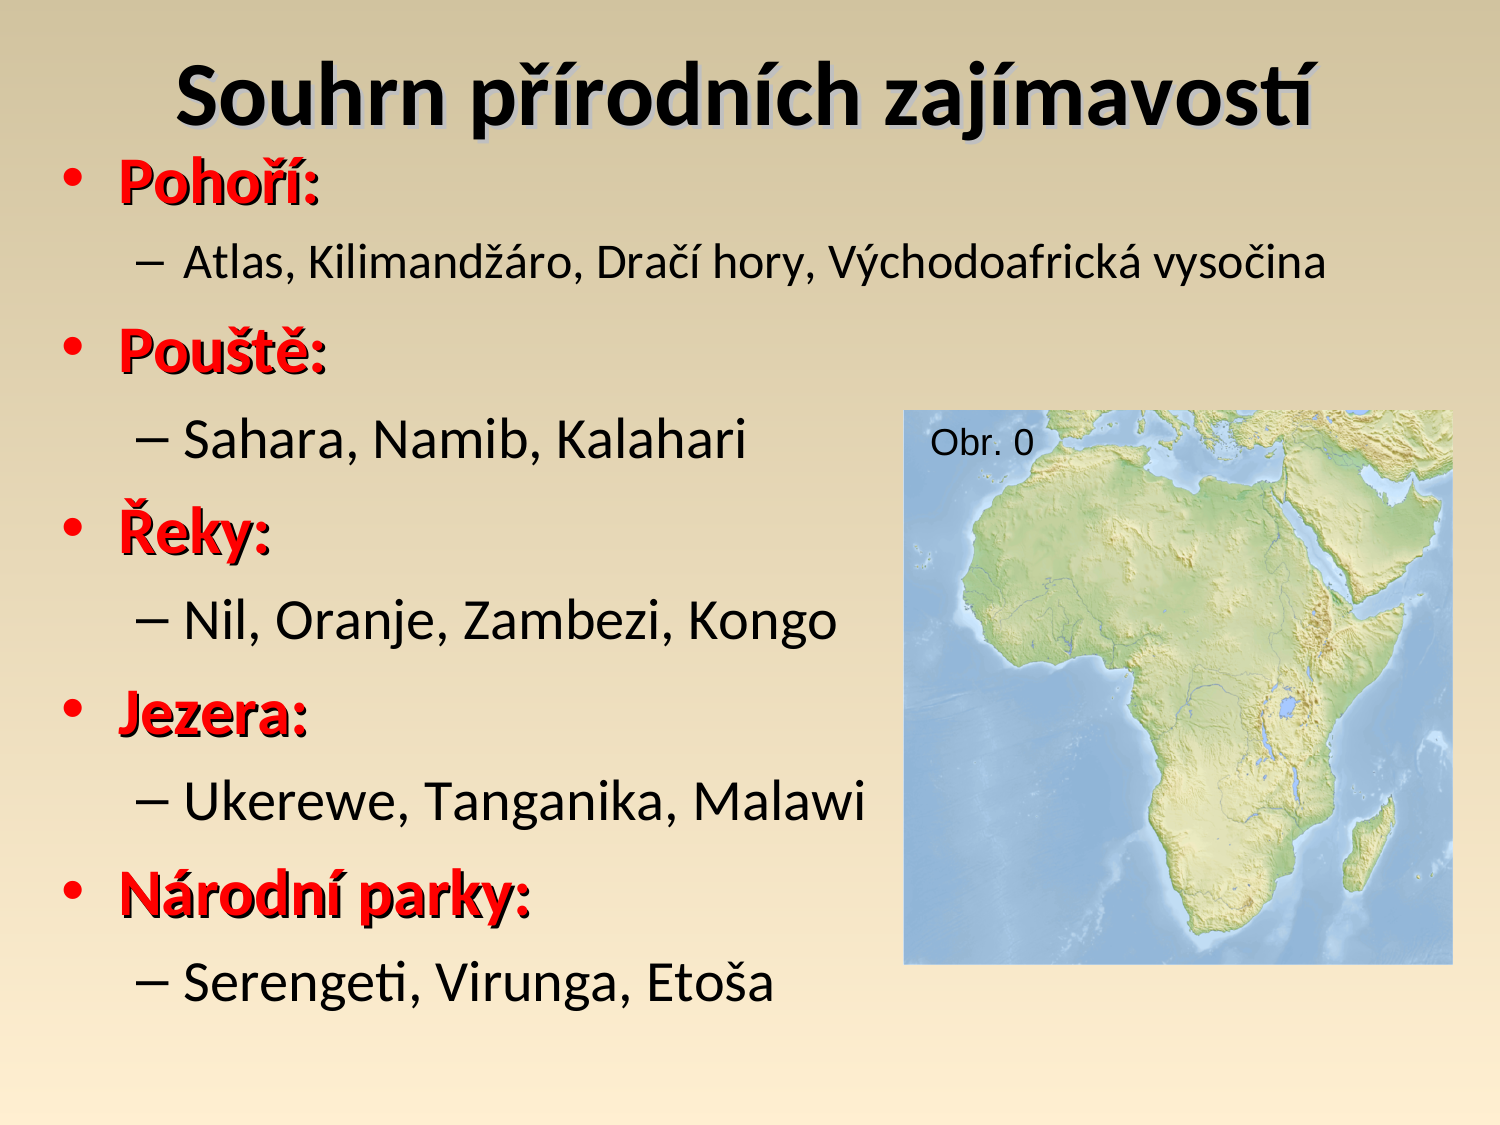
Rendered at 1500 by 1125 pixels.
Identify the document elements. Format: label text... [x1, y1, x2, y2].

text_box Obr. 0 [915, 410, 1081, 471]
title Souhrn přírodních zajímavostí [70, 23, 1421, 128]
list Pohoří: Atlas, Kilimandžáro, Dračí hory, Východoafrická vysočina Pouště: Sahara, Namib, Kalahari Řeky: Nil, Oranje, Zambezi, Kongo Jezera: Ukerewe, Tanganika, Malawi Národní parky: Serengeti, Virunga, Etoša [46, 128, 1430, 1021]
picture [903, 410, 1453, 965]
